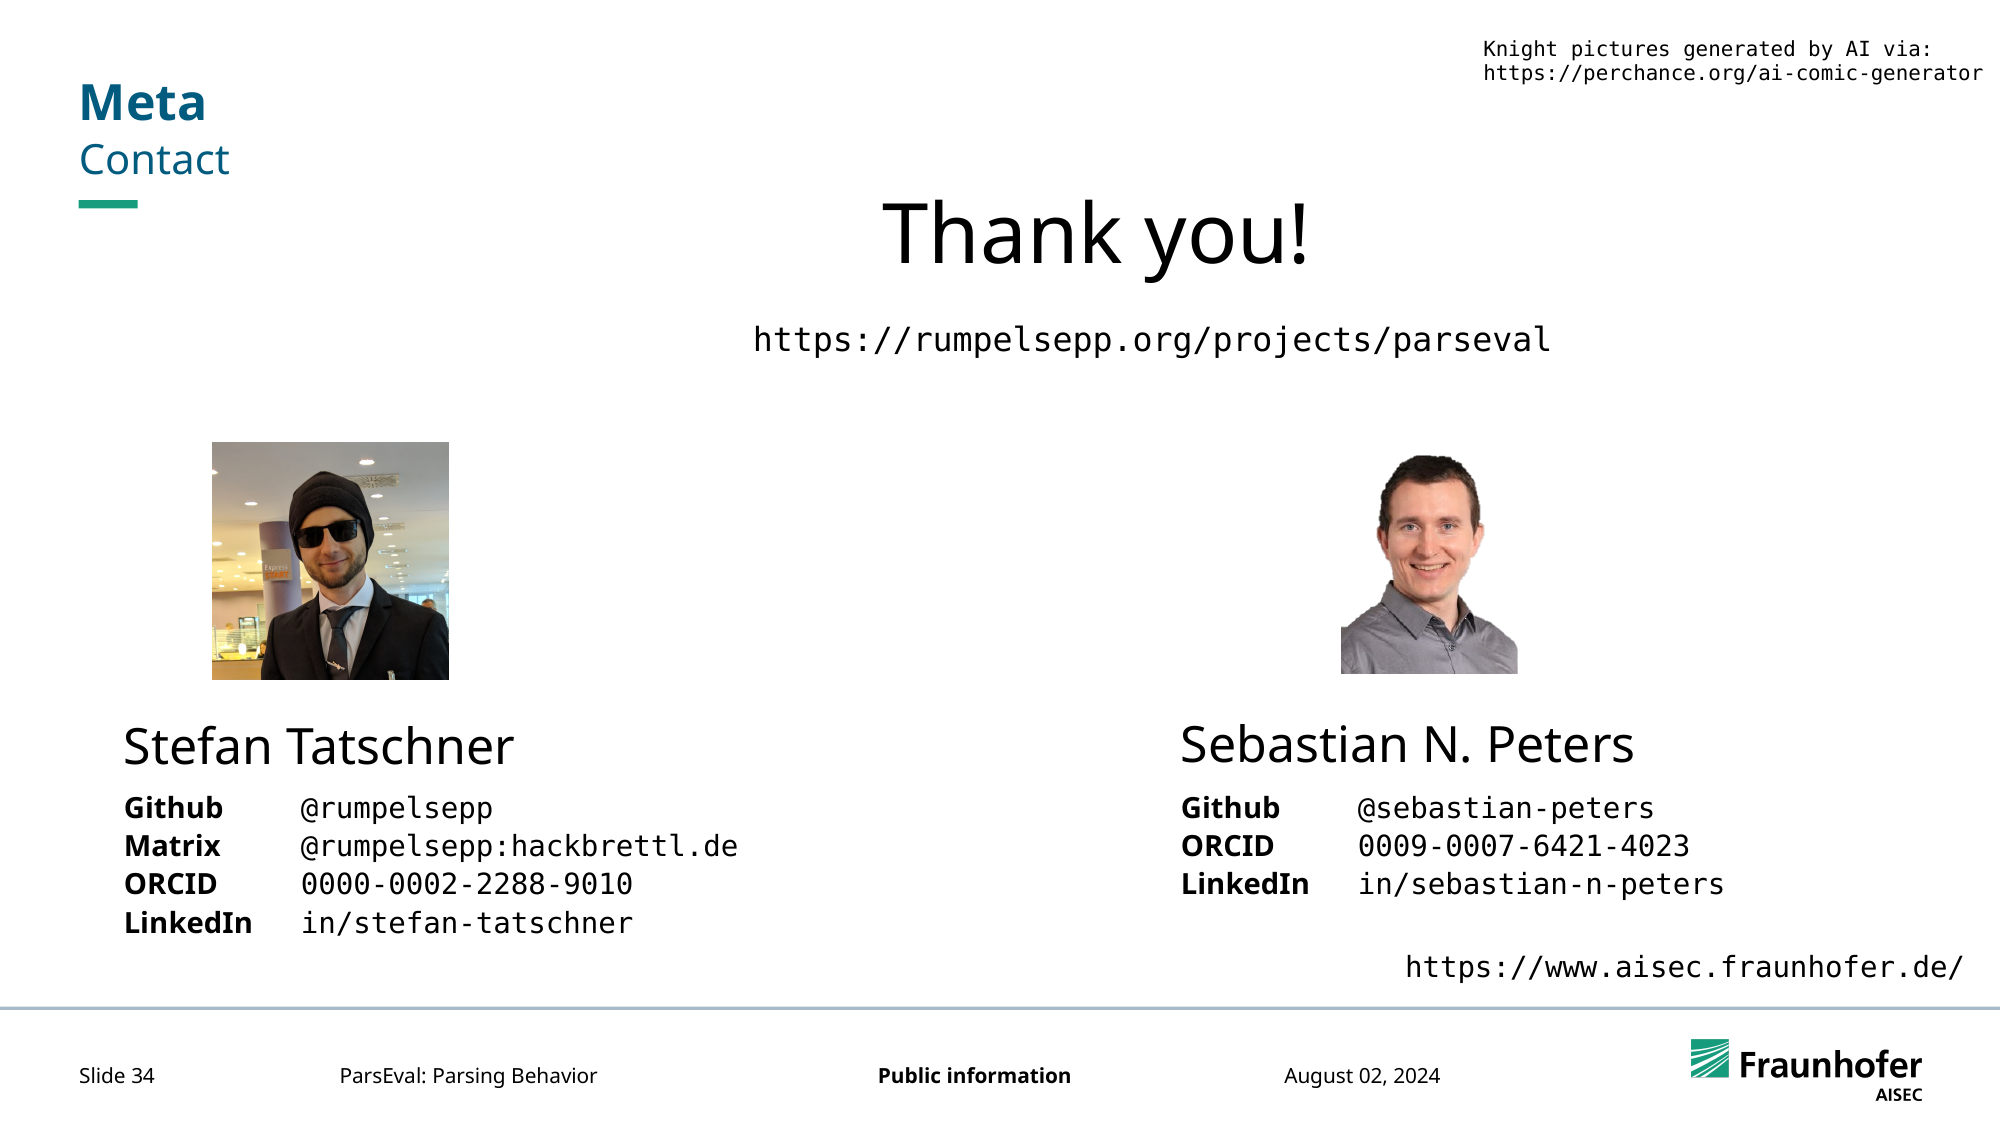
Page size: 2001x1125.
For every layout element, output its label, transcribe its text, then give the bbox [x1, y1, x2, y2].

text_box Knight pictures generated by AI via: https://perchance.org/ai-comic-generator [1468, 29, 2000, 93]
picture [212, 442, 449, 680]
text_box Thank you! [868, 166, 1489, 296]
list Stefan Tatschner [76, 708, 697, 785]
text_box https://rumpelsepp.org/projects/parseval [738, 312, 1595, 405]
list Github Matrix ORCID LinkedIn [76, 785, 253, 963]
title Meta [78, 64, 1922, 127]
list Contact [78, 127, 1922, 180]
list Github ORCID LinkedIn [1133, 786, 1311, 963]
list https://www.aisec.fraunhofer.de/ [1358, 944, 1979, 975]
picture [1340, 437, 1518, 674]
list @sebastian-peters 0009-0007-6421-4023 in/sebastian-n-peters [1311, 785, 1843, 963]
list Sebastian N. Peters [1133, 706, 1754, 786]
picture [1691, 1039, 1922, 1101]
list @rumpelsepp @rumpelsepp:hackbrettl.de 0000-0002-2288-9010 in/stefan-tatschner [253, 785, 981, 963]
